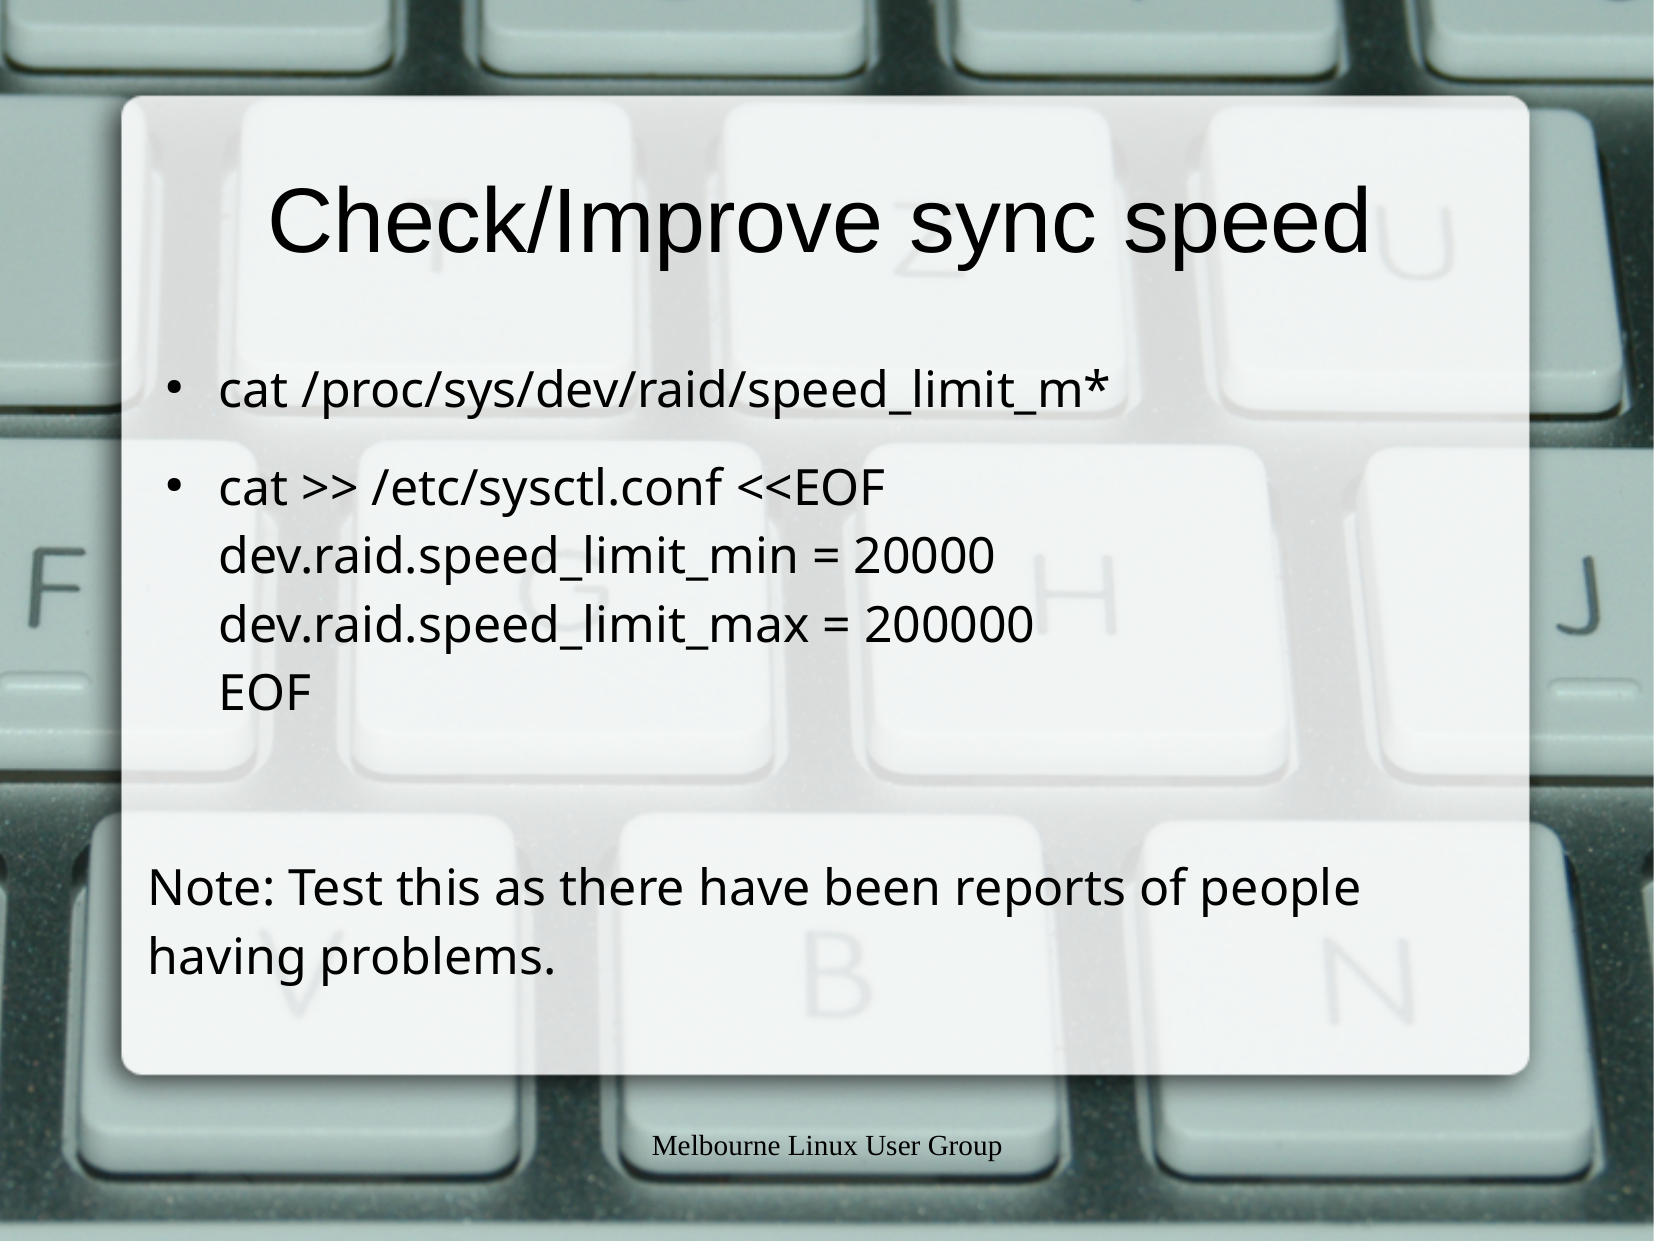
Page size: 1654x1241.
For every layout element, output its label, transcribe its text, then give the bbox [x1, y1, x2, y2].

title Check/Improve sync speed [135, 125, 1506, 318]
picture [0, 0, 1654, 1241]
list cat /proc/sys/dev/raid/speed_limit_m* cat >> /etc/sysctl.conf <<EOF dev.raid.speed_limit_min = 20000 dev.raid.speed_limit_max = 200000 EOF Note: Test this as there have been reports of people having problems. [147, 354, 1506, 1159]
